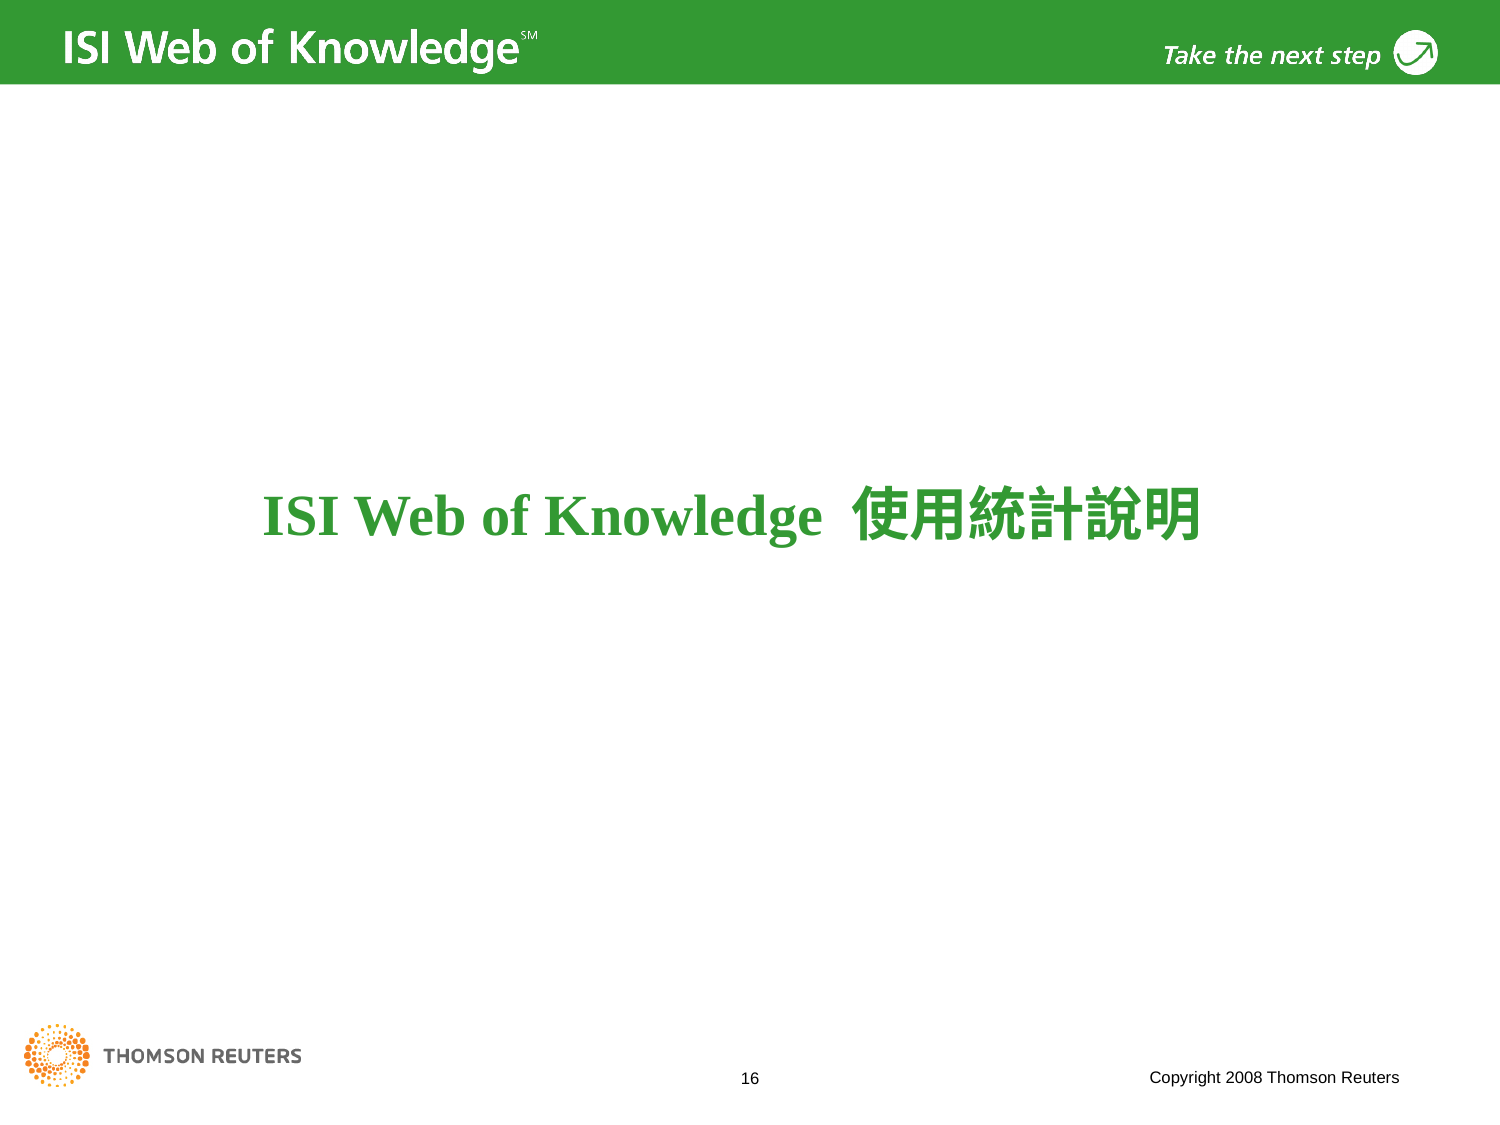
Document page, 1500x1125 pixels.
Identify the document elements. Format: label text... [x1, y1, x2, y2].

text_box ISI Web of Knowledge 使用統計說明 [262, 400, 1213, 614]
